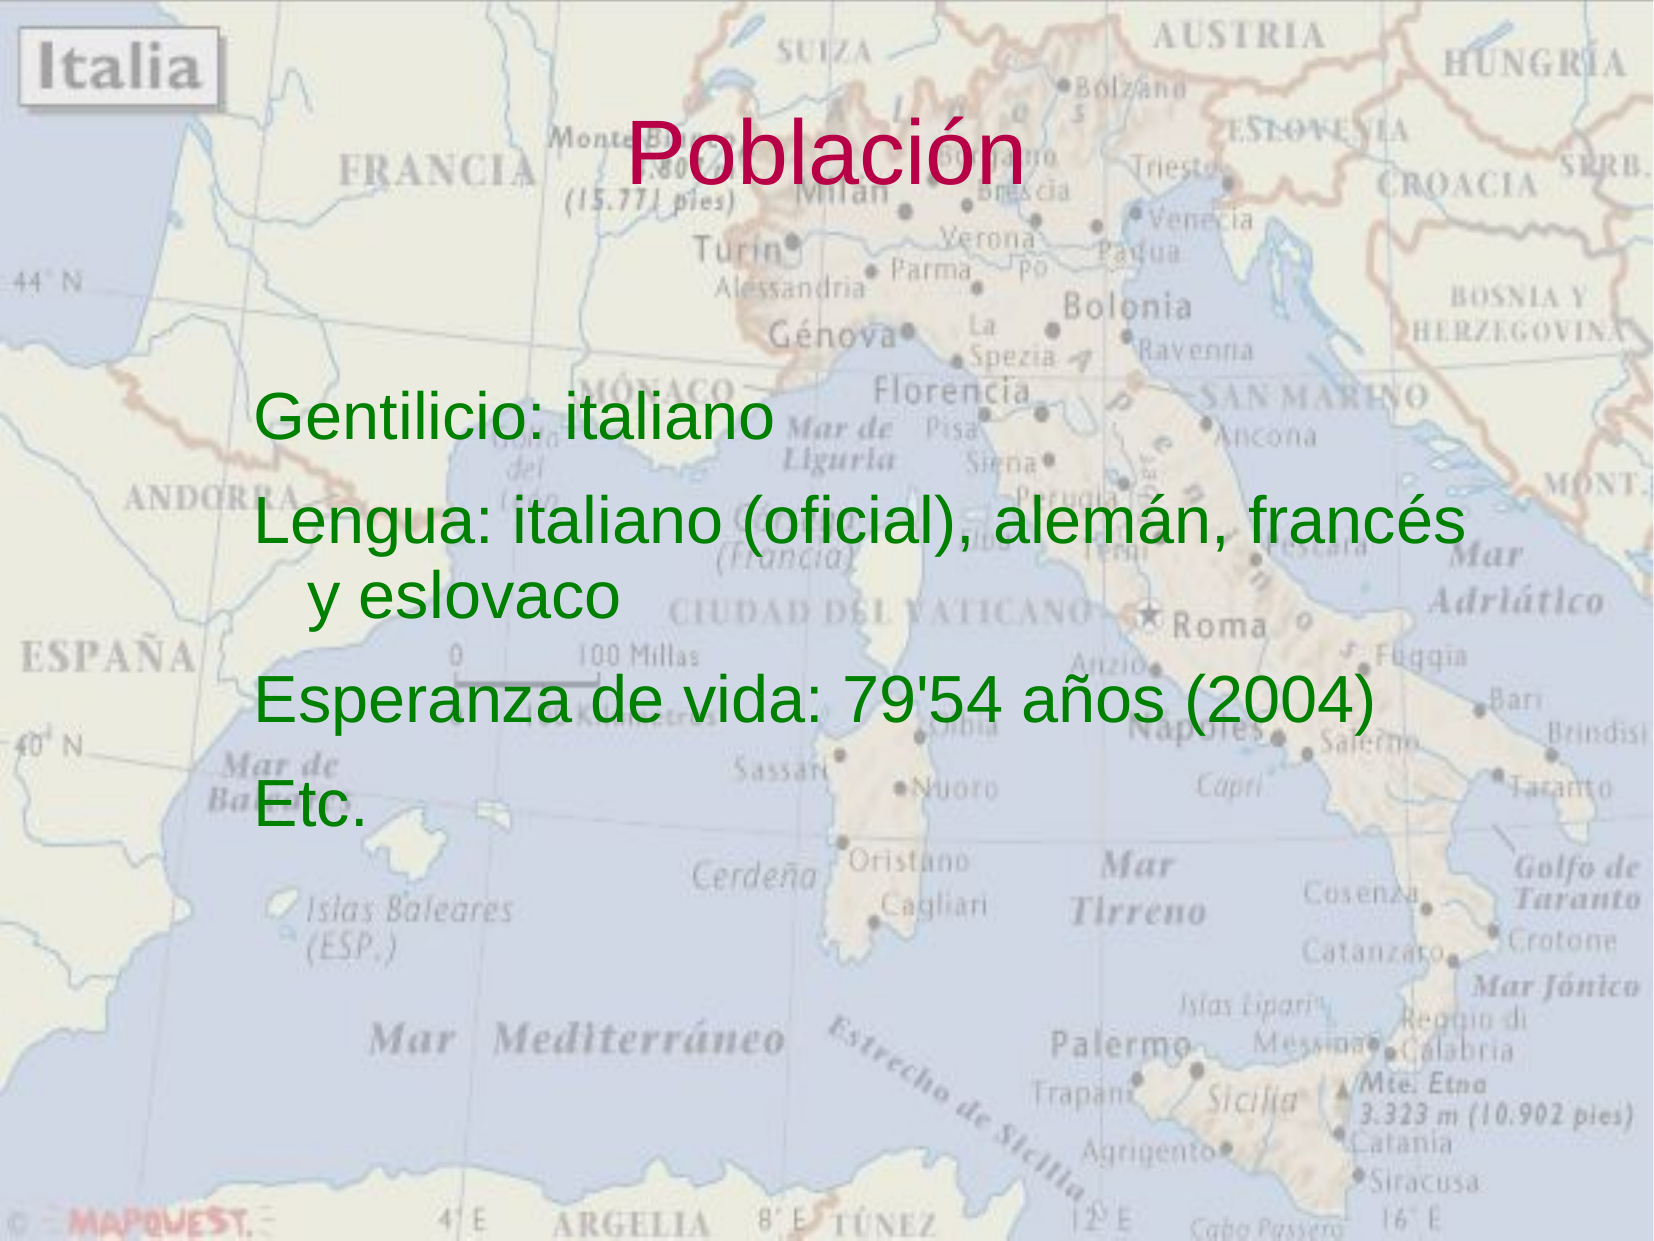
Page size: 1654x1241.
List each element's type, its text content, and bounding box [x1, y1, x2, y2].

list Gentilicio: italiano Lengua: italiano (oficial), alemán, francés y eslovaco Esperanza de vida: 79'54 años (2004) Etc. [236, 378, 1477, 842]
title Población [82, 49, 1571, 257]
picture [0, 0, 1654, 1241]
